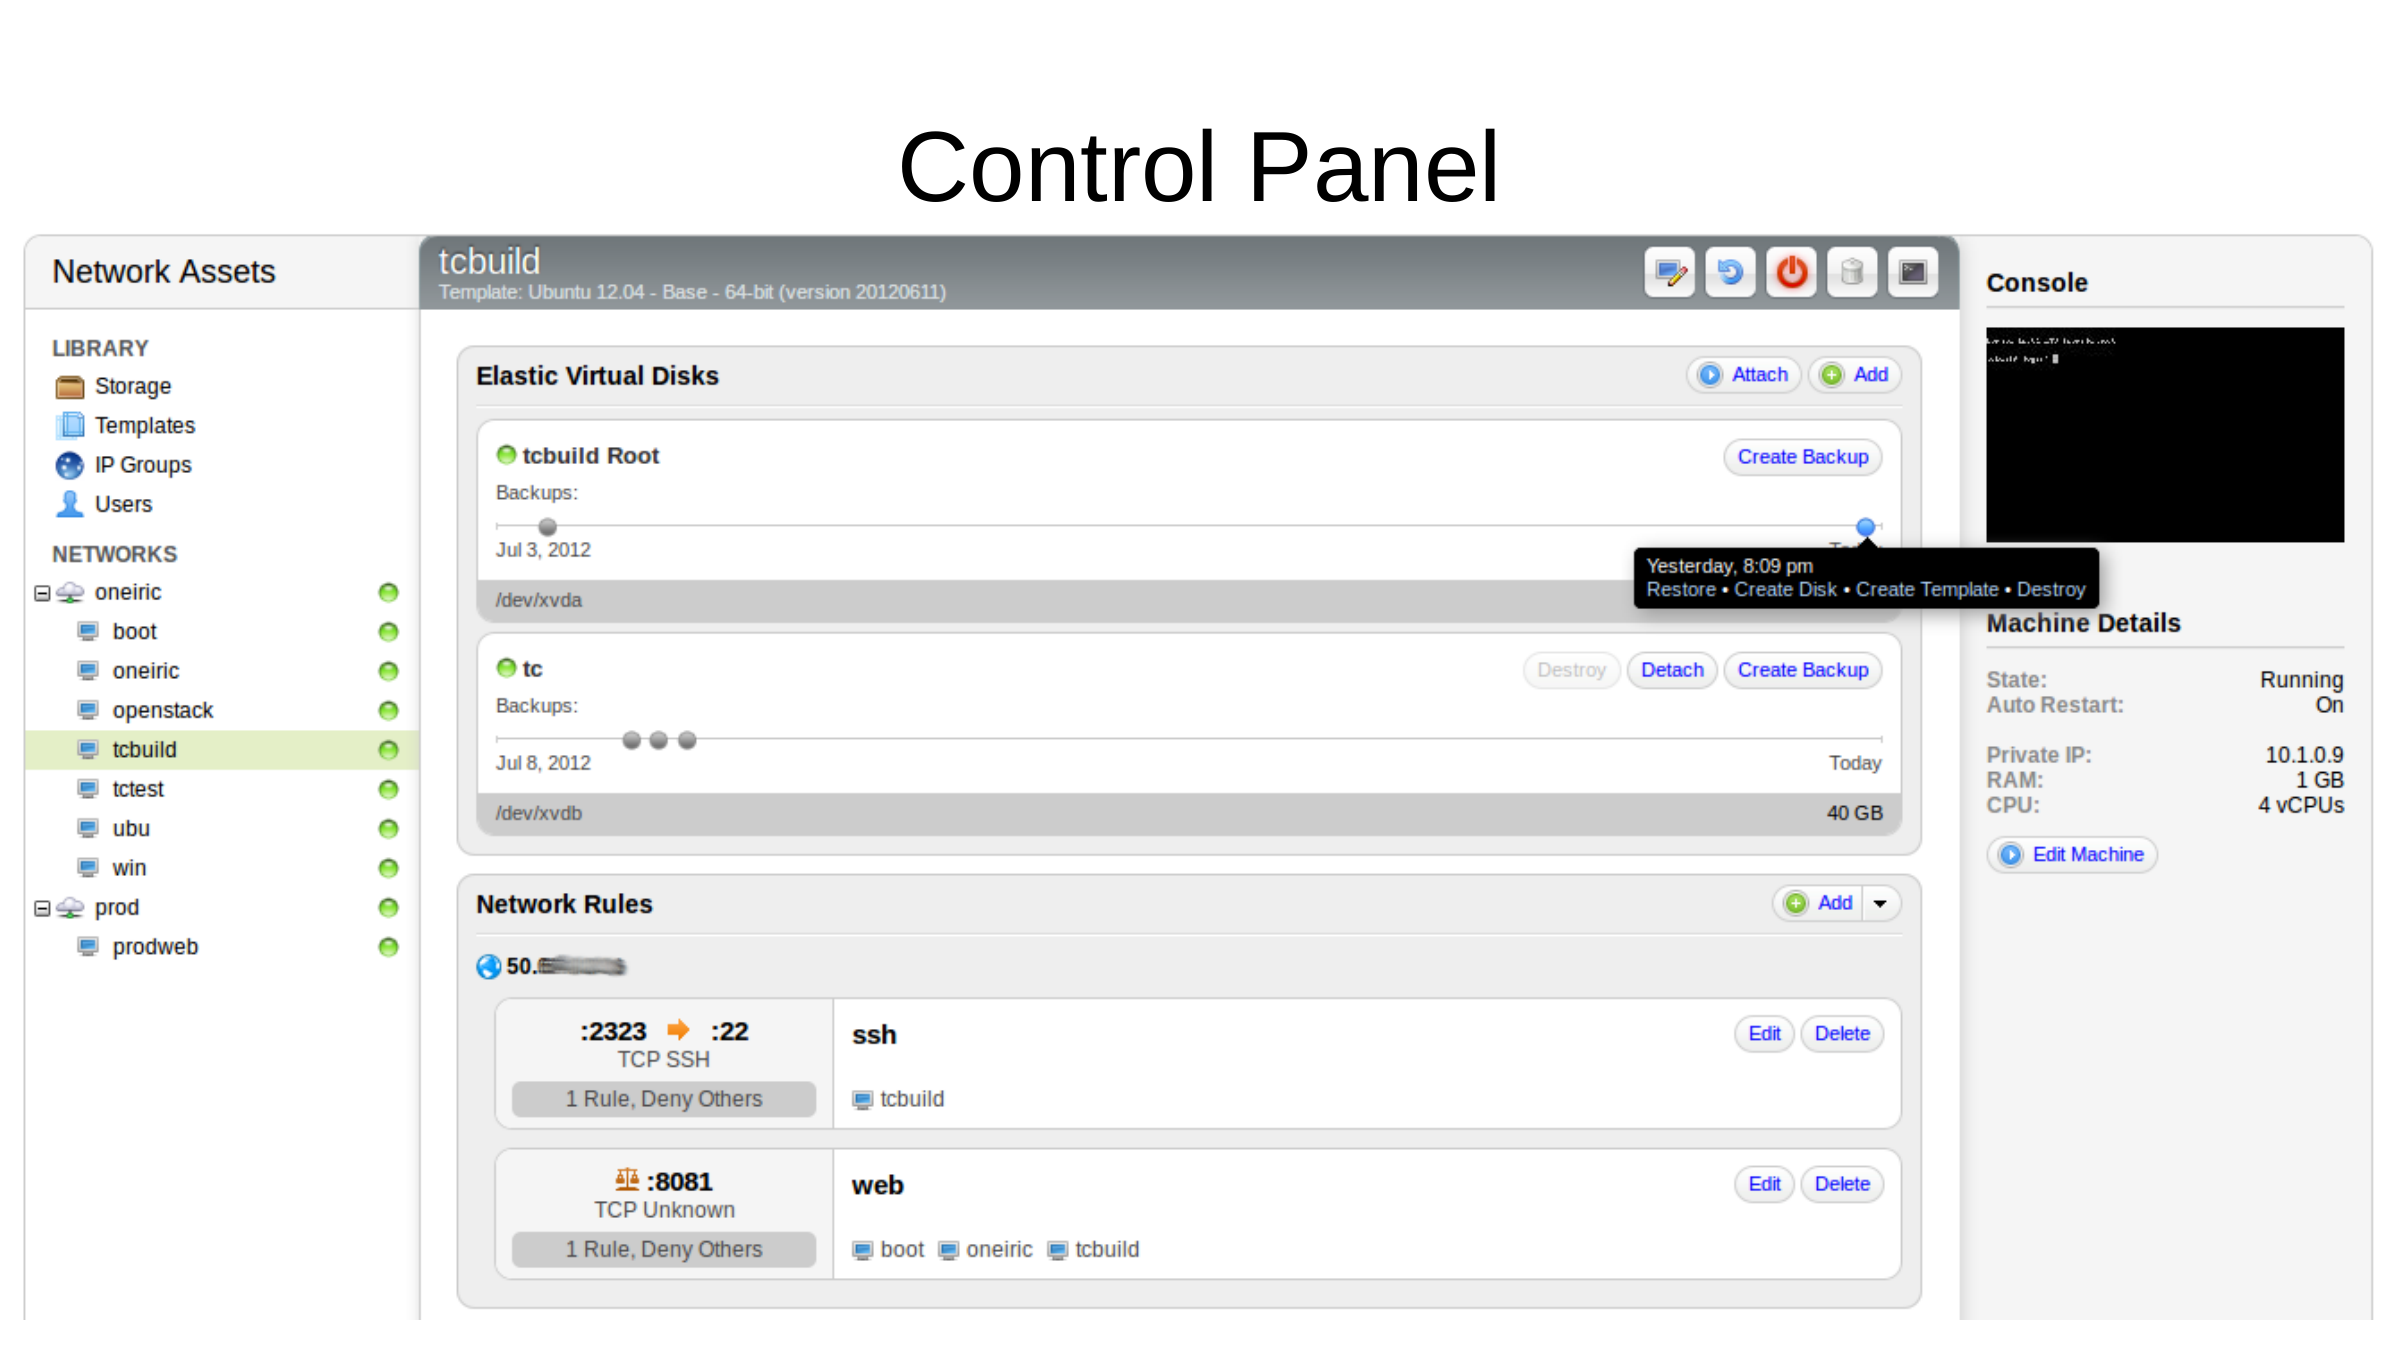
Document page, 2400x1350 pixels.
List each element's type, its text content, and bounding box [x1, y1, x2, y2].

picture [15, 224, 2386, 1321]
title Control Panel [120, 53, 2280, 224]
